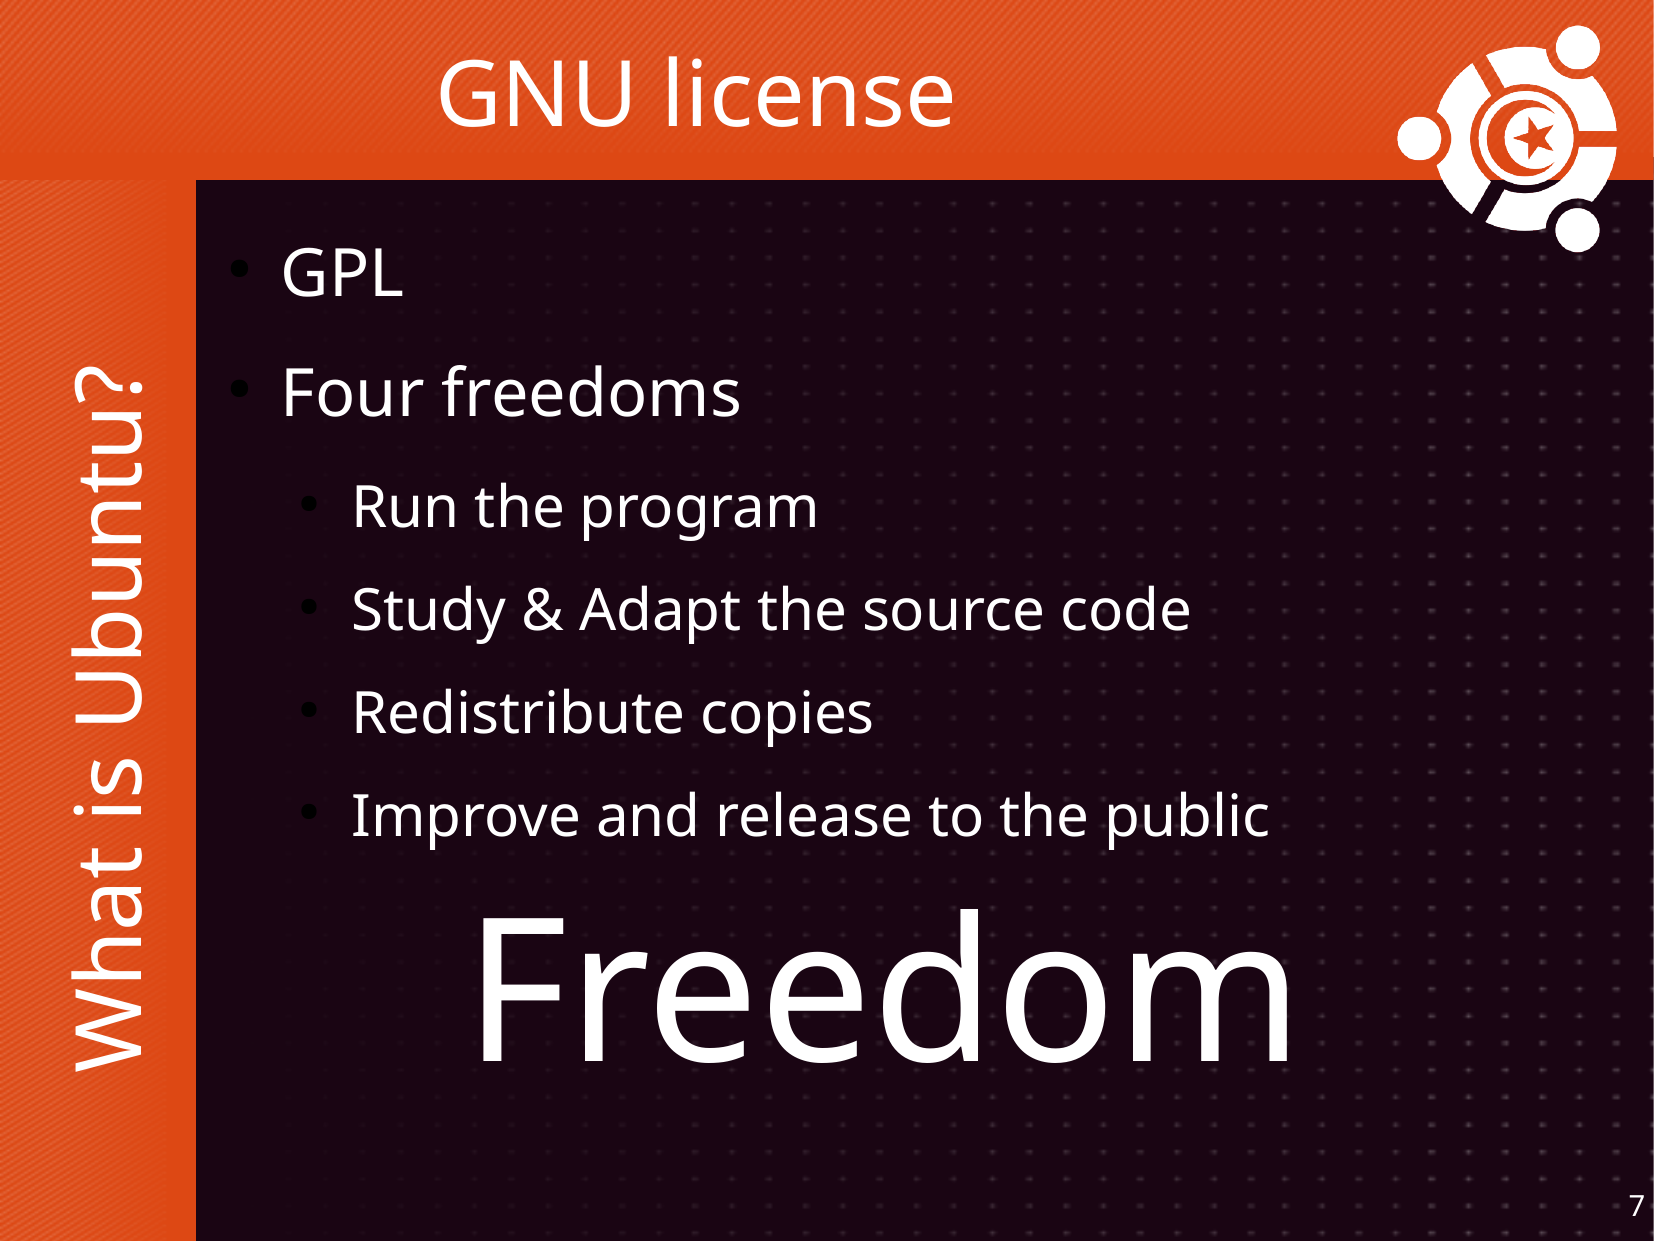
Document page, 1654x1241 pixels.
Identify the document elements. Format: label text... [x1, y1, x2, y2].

picture [0, 0, 1654, 1241]
text_box Freedom [450, 840, 1291, 1080]
list GPL Four freedoms Run the program Study & Adapt the source code Redistribute copies Improve and release to the public [210, 225, 1639, 1186]
title GNU license [0, 2, 1394, 181]
title What is Ubuntu? [17, 210, 196, 1229]
